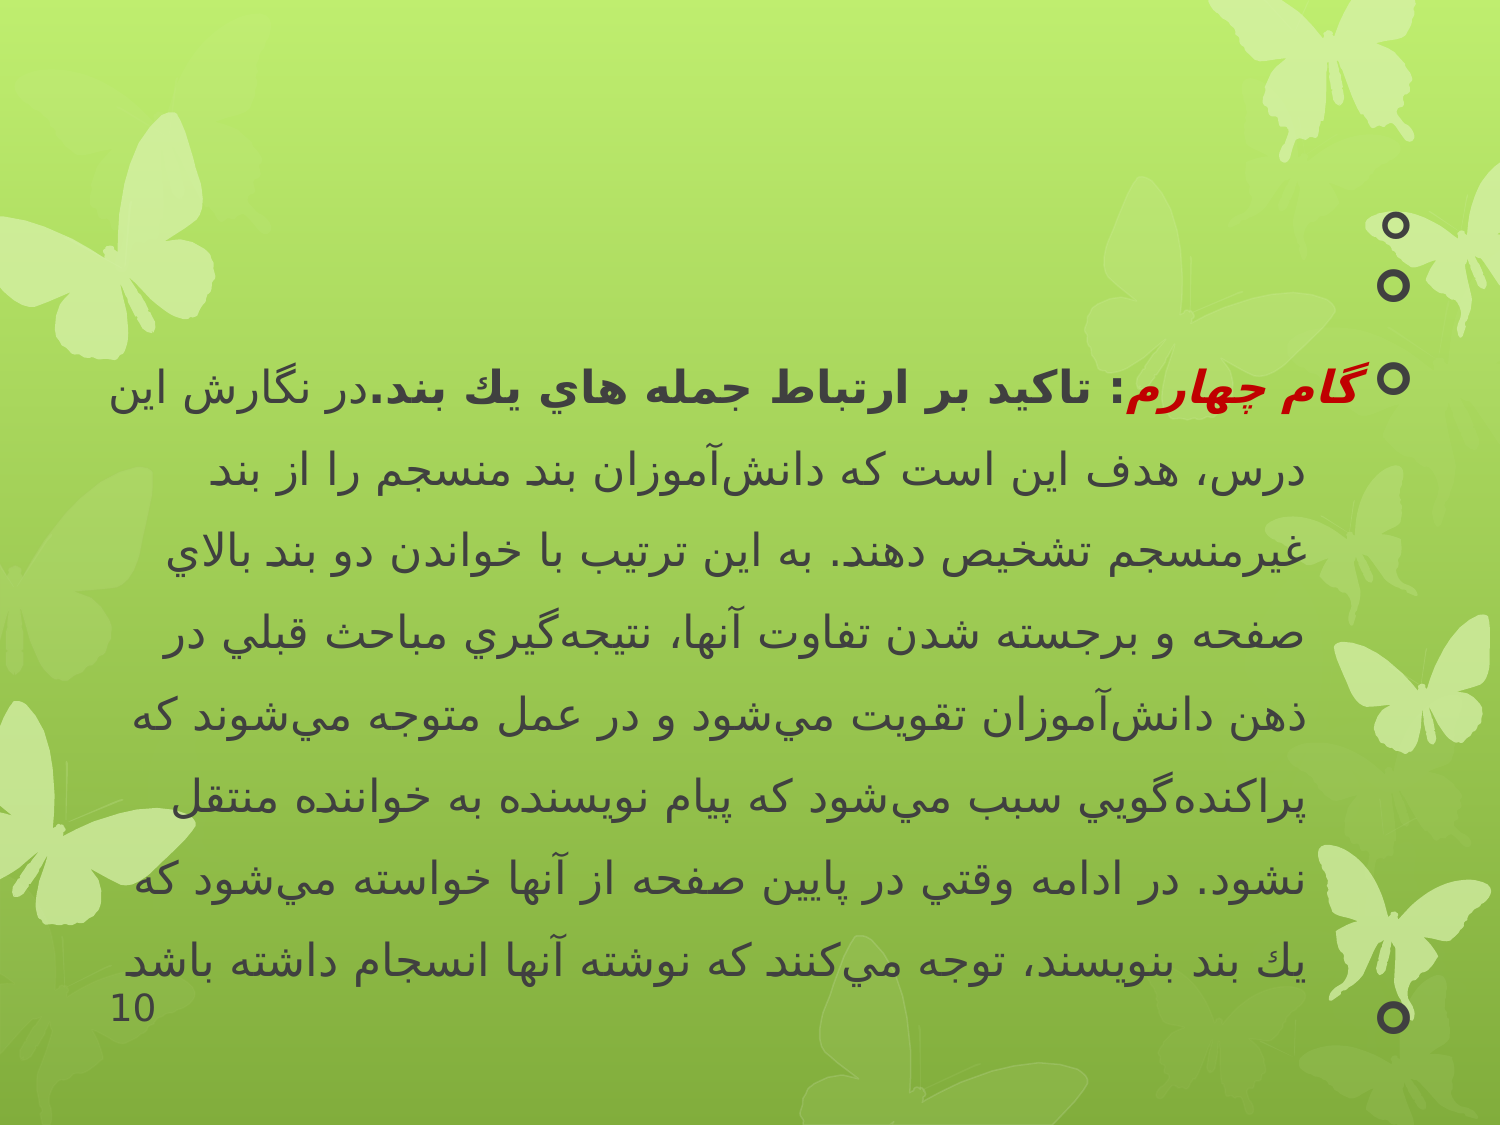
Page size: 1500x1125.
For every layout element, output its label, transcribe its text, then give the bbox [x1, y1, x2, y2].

list گام چهارم: تاكيد بر ارتباط جمله هاي يك بند.در نگارش اين درس، هدف اين است كه دانش‌آموزان بند منسجم را از بند غيرمنسجم تشخيص دهند. به اين ترتيب با خواندن دو بند بالاي صفحه و برجسته شدن تفاوت آنها، نتيجه‌گيري مباحث قبلي در ذهن دانش‌آموزان تقويت مي‌شود و در عمل متوجه مي‌شوند كه پراكنده‌گويي سبب مي‌شود كه پيام نويسنده به خواننده منتقل نشود. در ادامه وقتي در پايين صفحه از آنها خواسته مي‌شود كه يك بند بنويسند، توجه مي‌كنند كه نوشته آنها انسجام داشته باشد [87, 200, 1426, 1001]
text_box [94, 976, 194, 1037]
